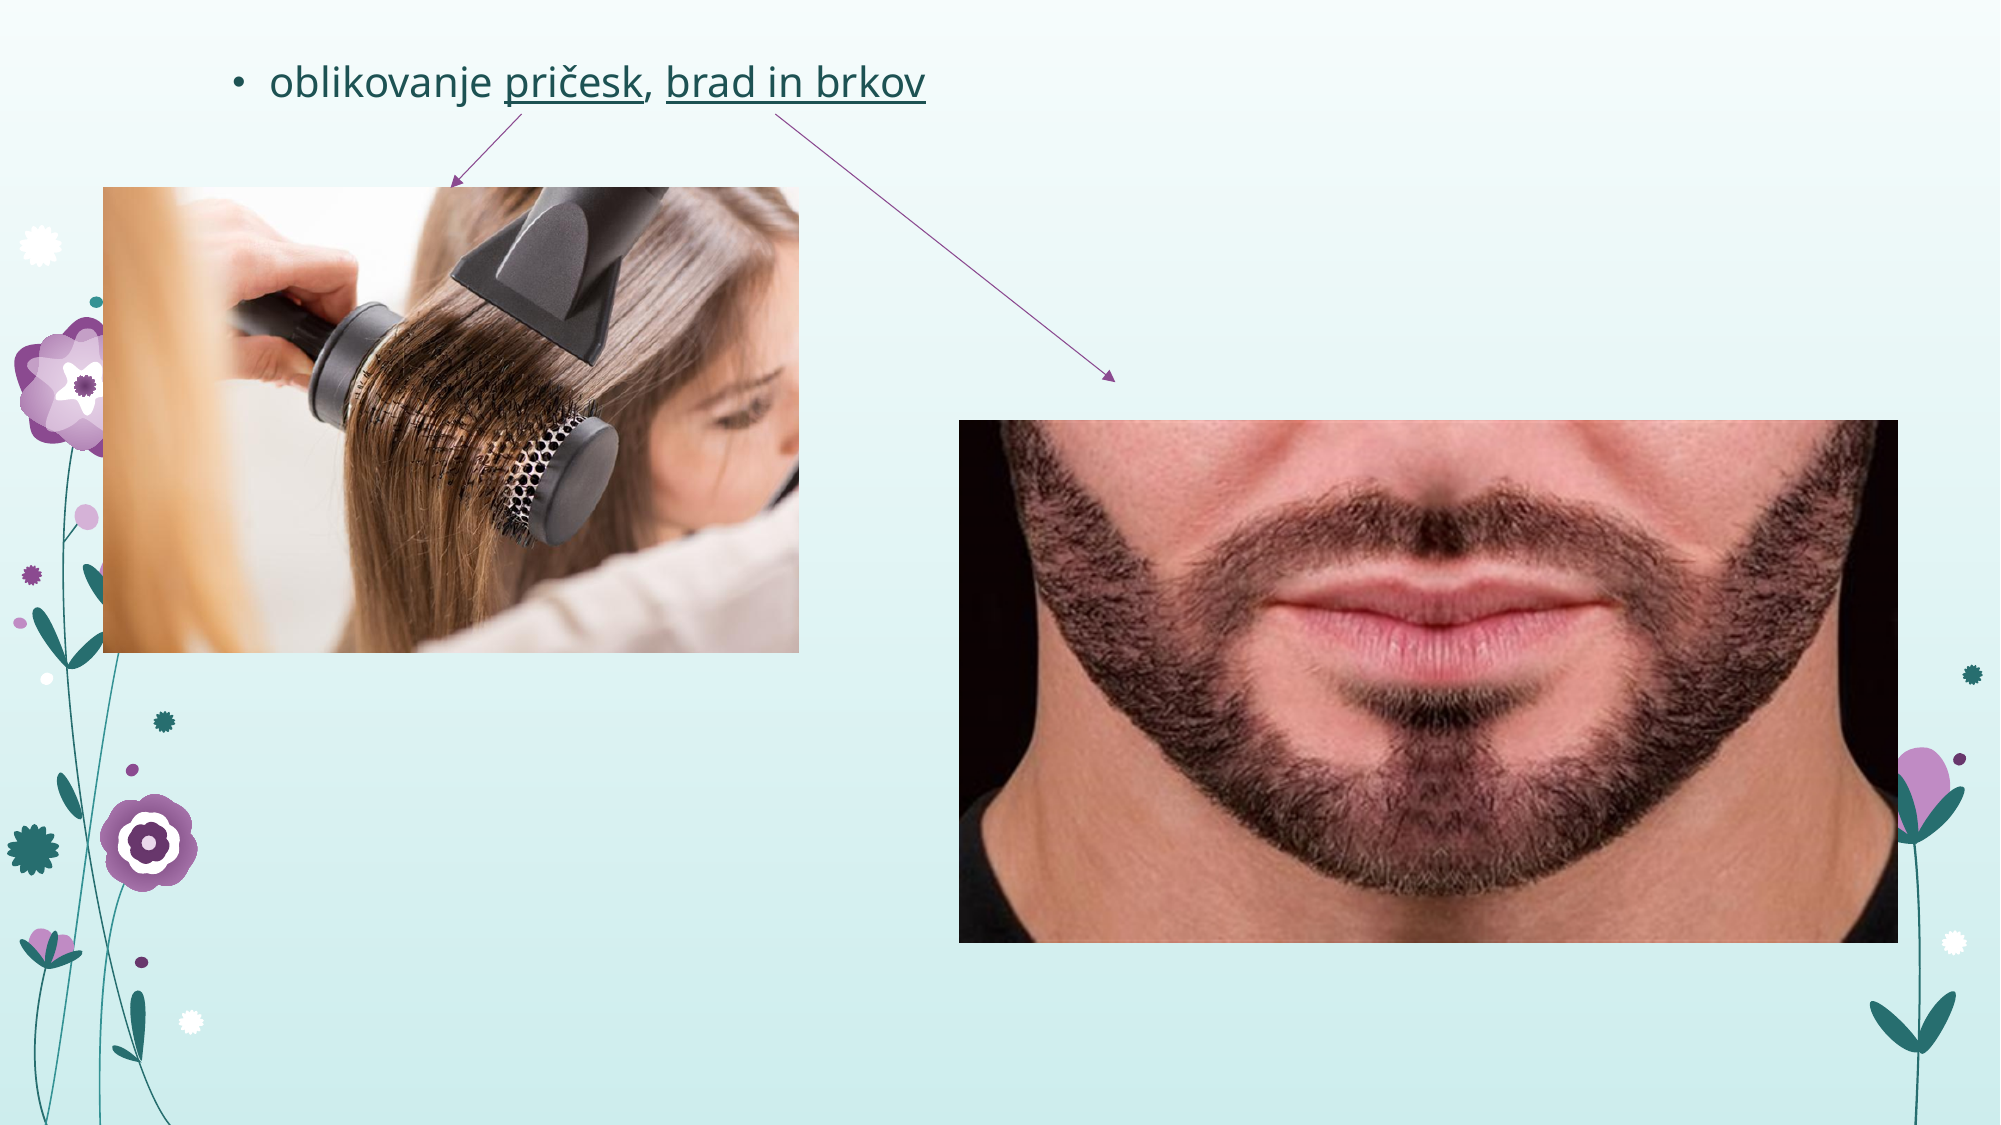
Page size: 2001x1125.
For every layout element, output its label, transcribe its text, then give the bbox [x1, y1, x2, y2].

list oblikovanje pričesk, brad in brkov [209, 54, 1710, 730]
picture [959, 420, 1898, 943]
picture [103, 187, 799, 653]
